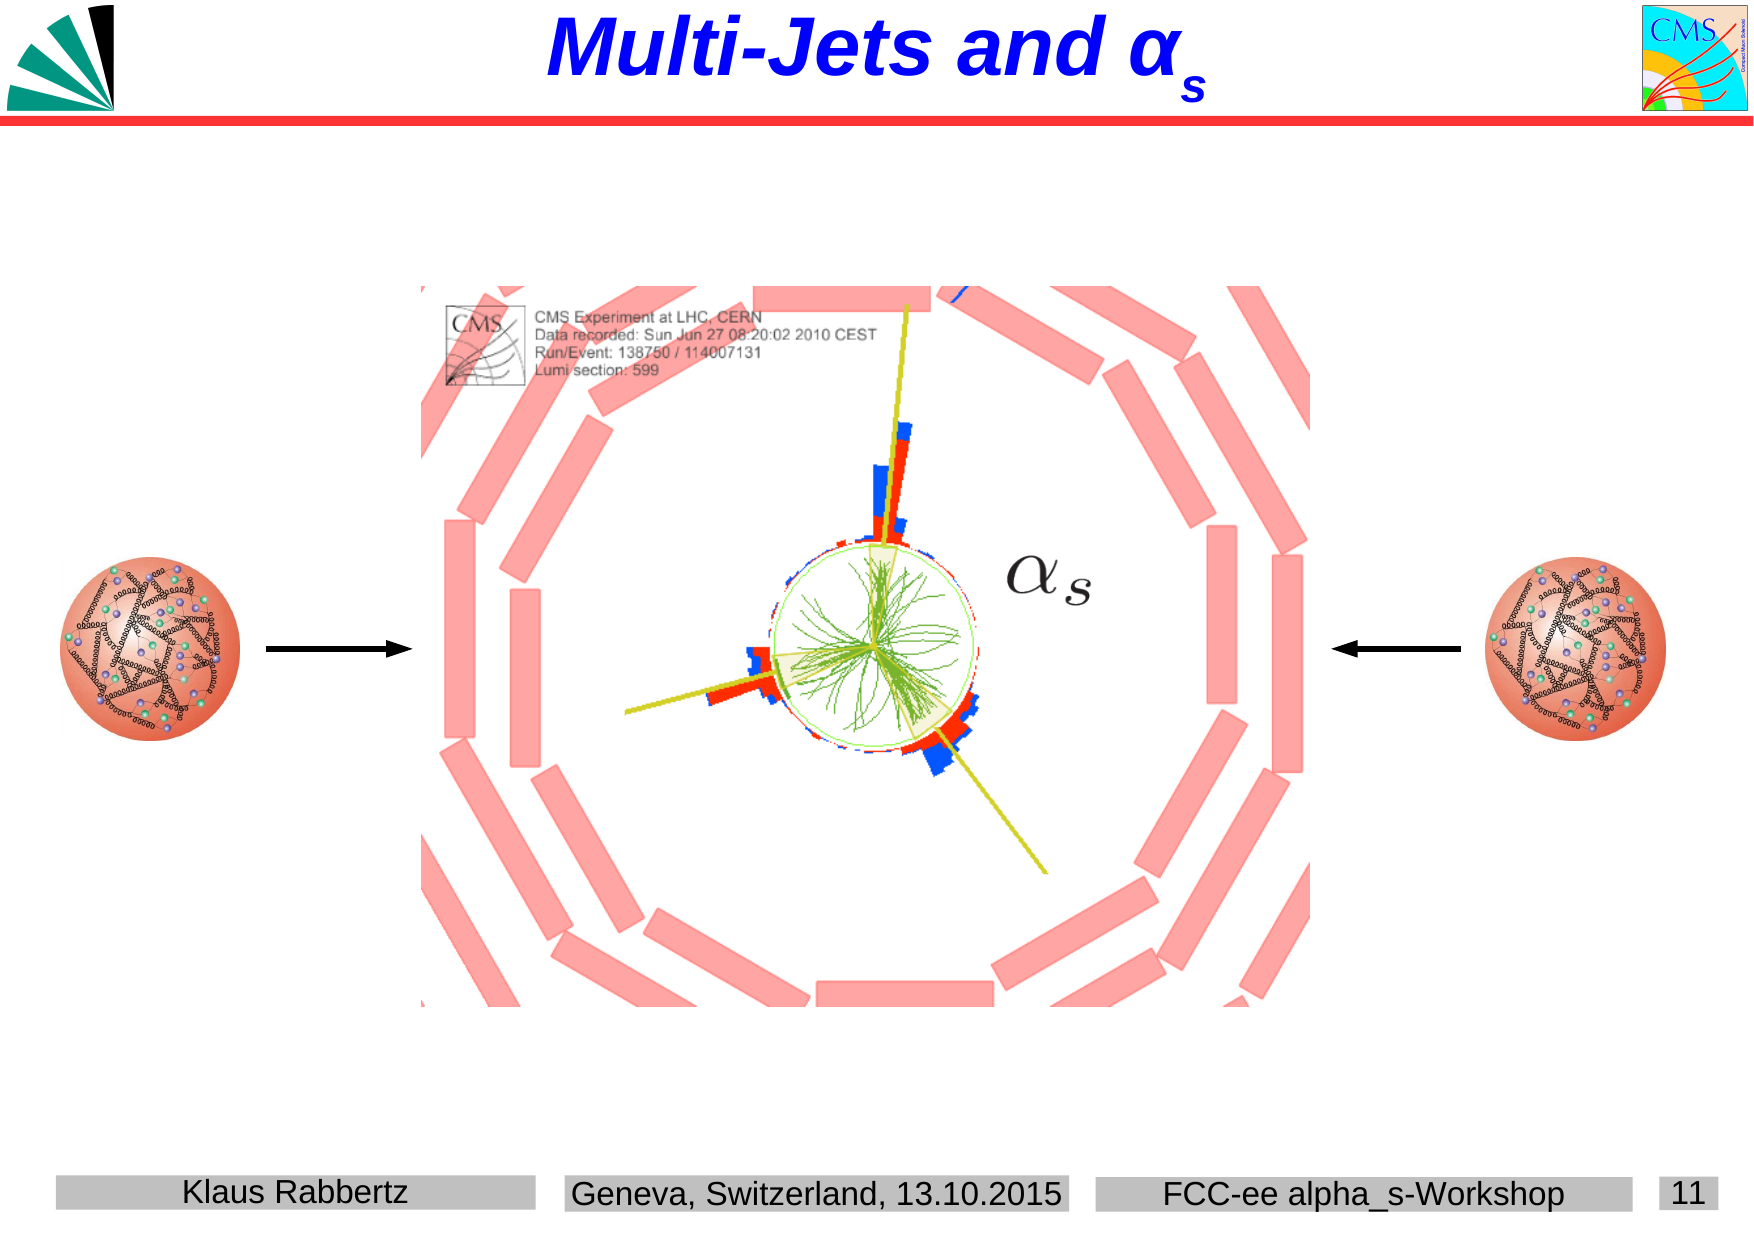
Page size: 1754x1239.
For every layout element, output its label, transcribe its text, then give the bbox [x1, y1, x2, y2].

picture [1642, 5, 1748, 111]
picture [7, 5, 114, 112]
picture [421, 286, 1310, 1007]
picture [1485, 557, 1666, 741]
title Multi-Jets and αs [153, 0, 1600, 113]
picture [60, 557, 240, 741]
